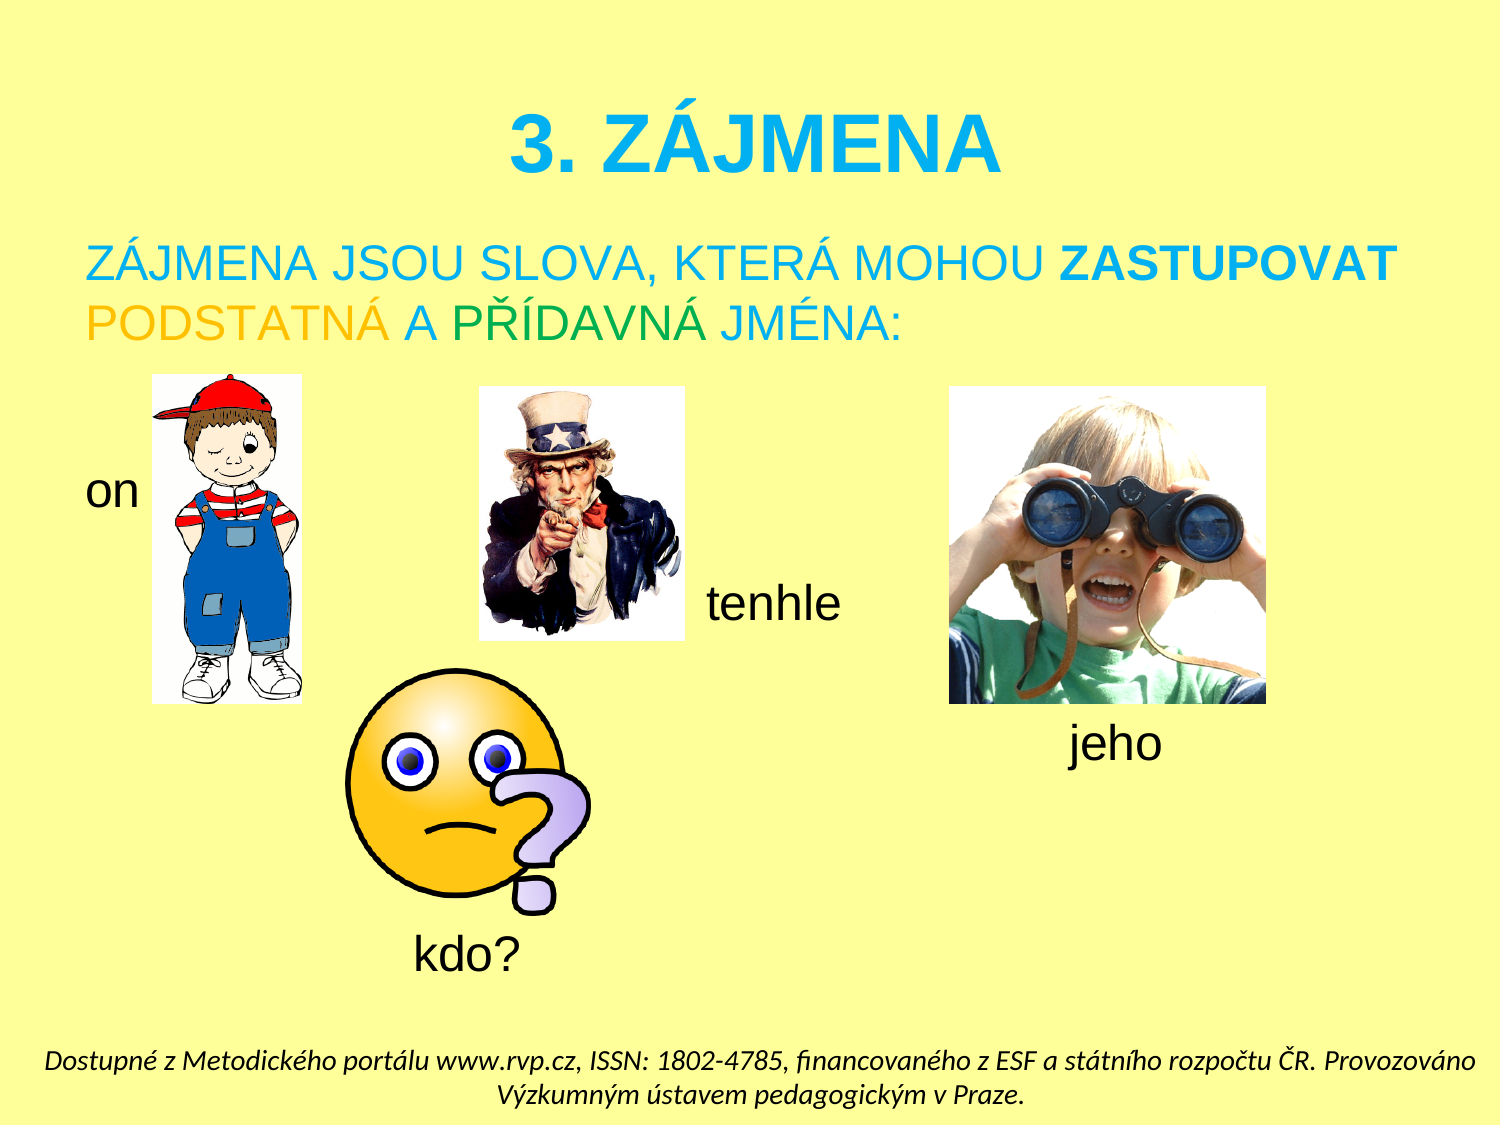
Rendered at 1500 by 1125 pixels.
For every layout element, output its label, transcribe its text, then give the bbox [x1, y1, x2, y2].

picture [152, 374, 302, 704]
text_box kdo? [398, 913, 633, 990]
list ZÁJMENA JSOU SLOVA, KTERÁ MOHOU ZASTUPOVAT PODSTATNÁ A PŘÍDAVNÁ JMÉNA: on [70, 222, 1472, 966]
title 3. ZÁJMENA [75, 45, 1426, 233]
picture [949, 386, 1266, 704]
text_box tenhle [691, 562, 926, 638]
text_box jeho [1054, 704, 1208, 779]
picture [479, 386, 685, 641]
picture [345, 668, 591, 916]
text_box Dostupné z Metodického portálu www.rvp.cz, ISSN: 1802-4785, financovaného z ESF a státního rozpočtu ČR. Provozováno Výzkumným ústavem pedagogickým v Praze. [29, 1033, 1493, 1119]
